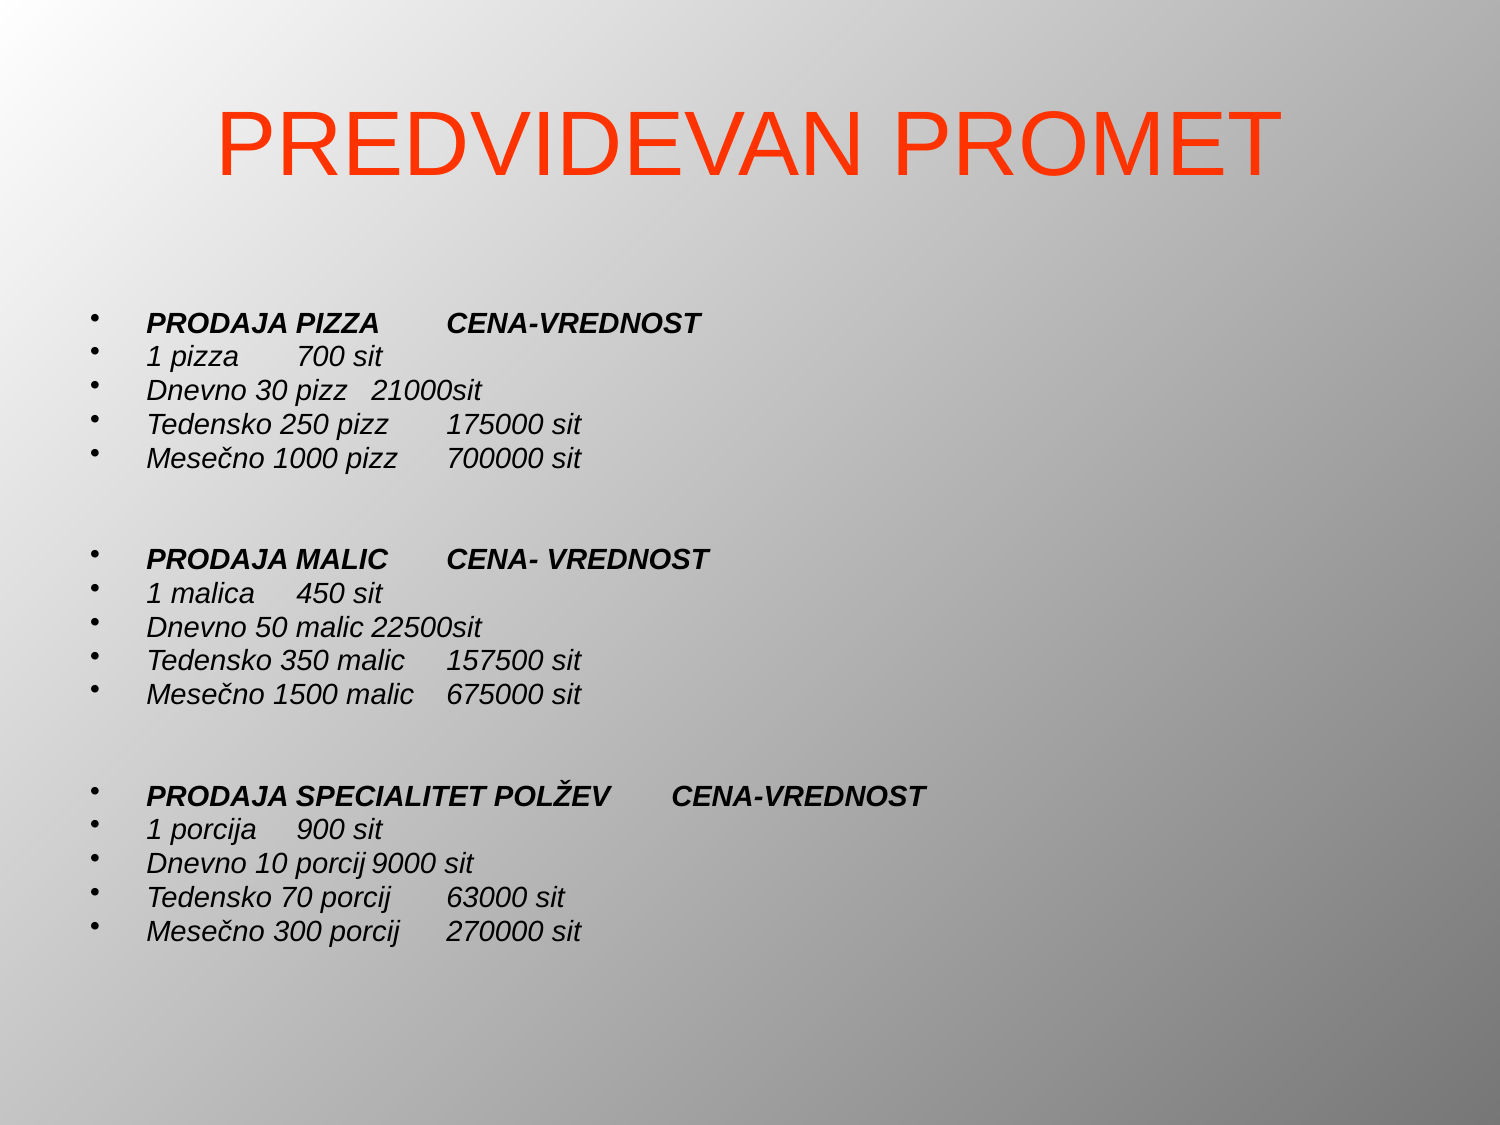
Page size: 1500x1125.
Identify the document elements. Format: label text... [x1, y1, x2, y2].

title PREDVIDEVAN PROMET [75, 45, 1425, 233]
list PRODAJA PIZZA CENA-VREDNOST 1 pizza 700 sit Dnevno 30 pizz 21000sit Tedensko 250 pizz 175000 sit Mesečno 1000 pizz 700000 sit PRODAJA MALIC CENA- VREDNOST 1 malica 450 sit Dnevno 50 malic 22500sit Tedensko 350 malic 157500 sit Mesečno 1500 malic 675000 sit PRODAJA SPECIALITET POLŽEV CENA-VREDNOST 1 porcija 900 sit Dnevno 10 porcij 9000 sit Tedensko 70 porcij 63000 sit Mesečno 300 porcij 270000 sit [75, 262, 1425, 1005]
